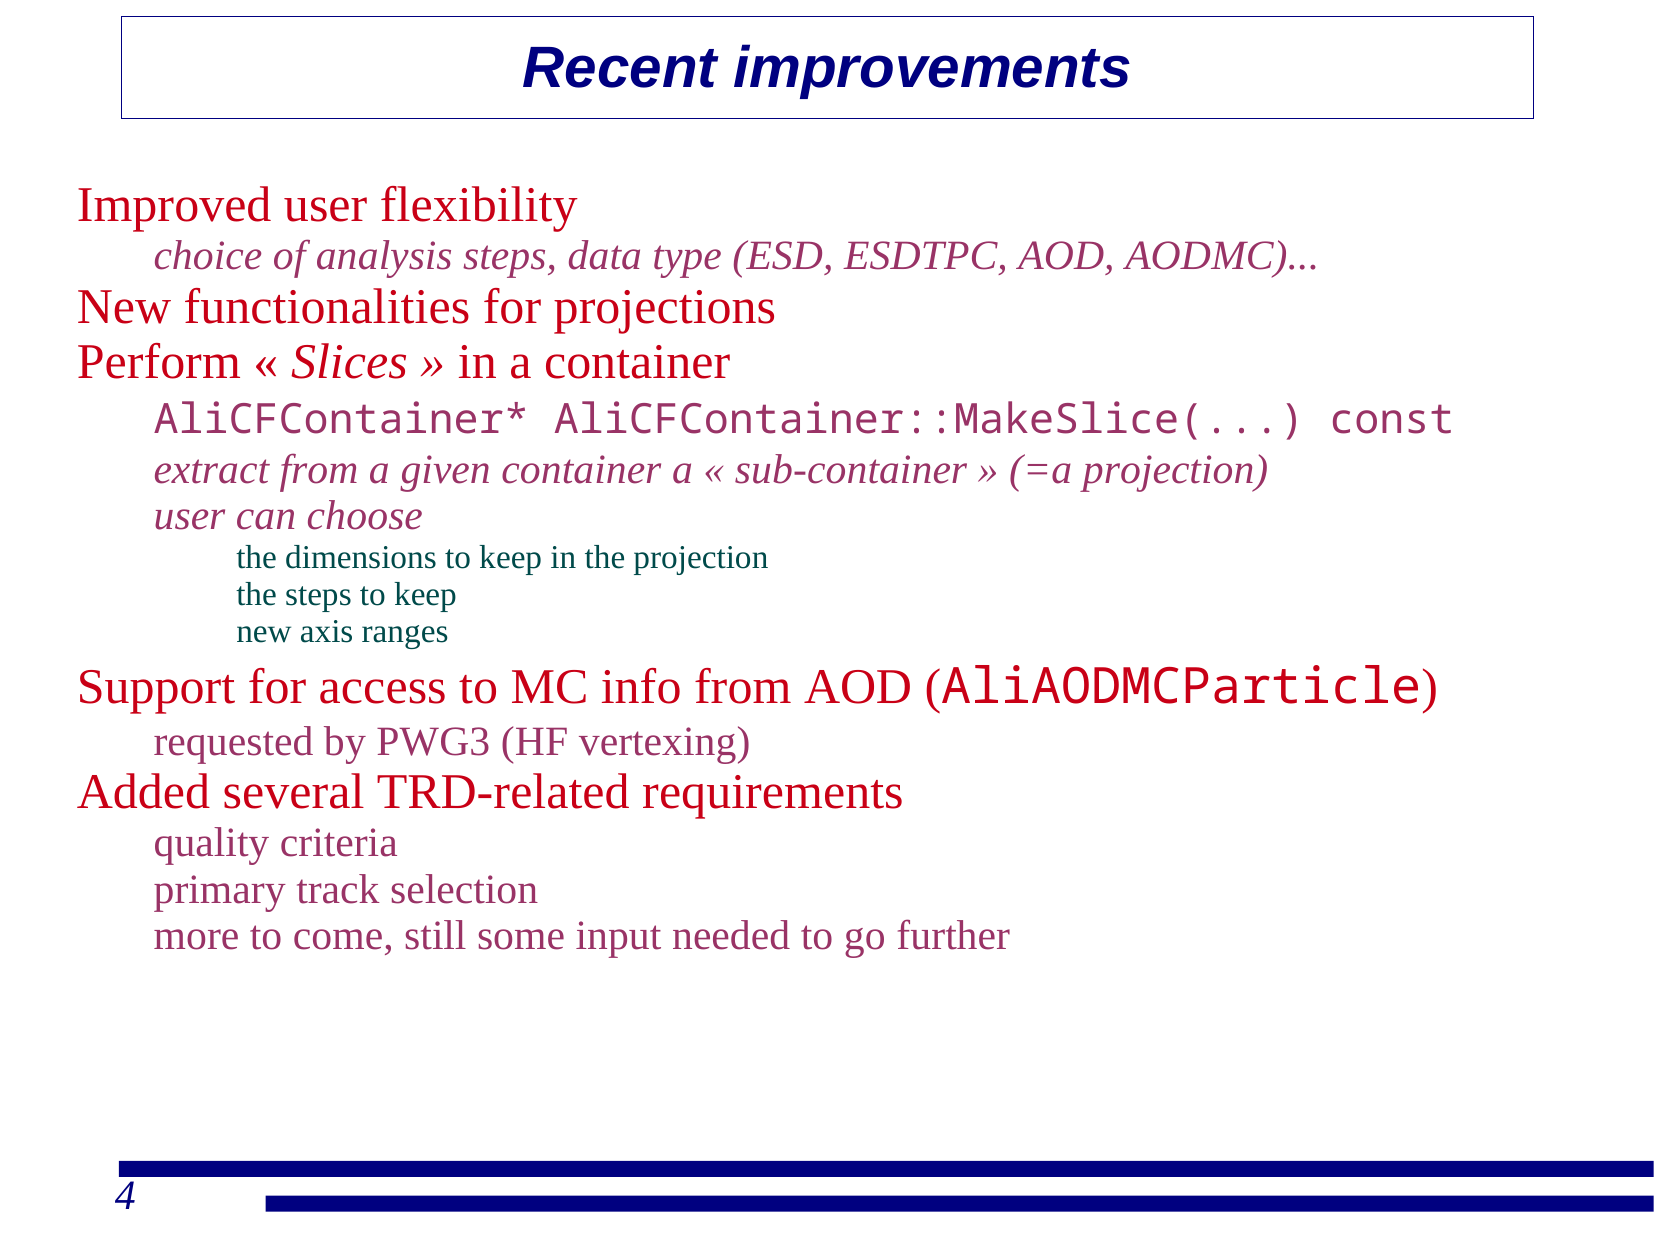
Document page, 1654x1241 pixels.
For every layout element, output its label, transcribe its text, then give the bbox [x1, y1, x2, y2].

title Recent improvements [121, 16, 1534, 119]
list Improved user flexibility choice of analysis steps, data type (ESD, ESDTPC, AOD, AODMC)... New functionalities for projections Perform « Slices » in a container AliCFContainer* AliCFContainer::MakeSlice(...) const extract from a given container a « sub-container » (=a projection) user can choose the dimensions to keep in the projection the steps to keep new axis ranges Support for access to MC info from AOD (AliAODMCParticle) requested by PWG3 (HF vertexing) Added several TRD-related requirements quality criteria primary track selection more to come, still some input needed to go further [59, 177, 1595, 1133]
